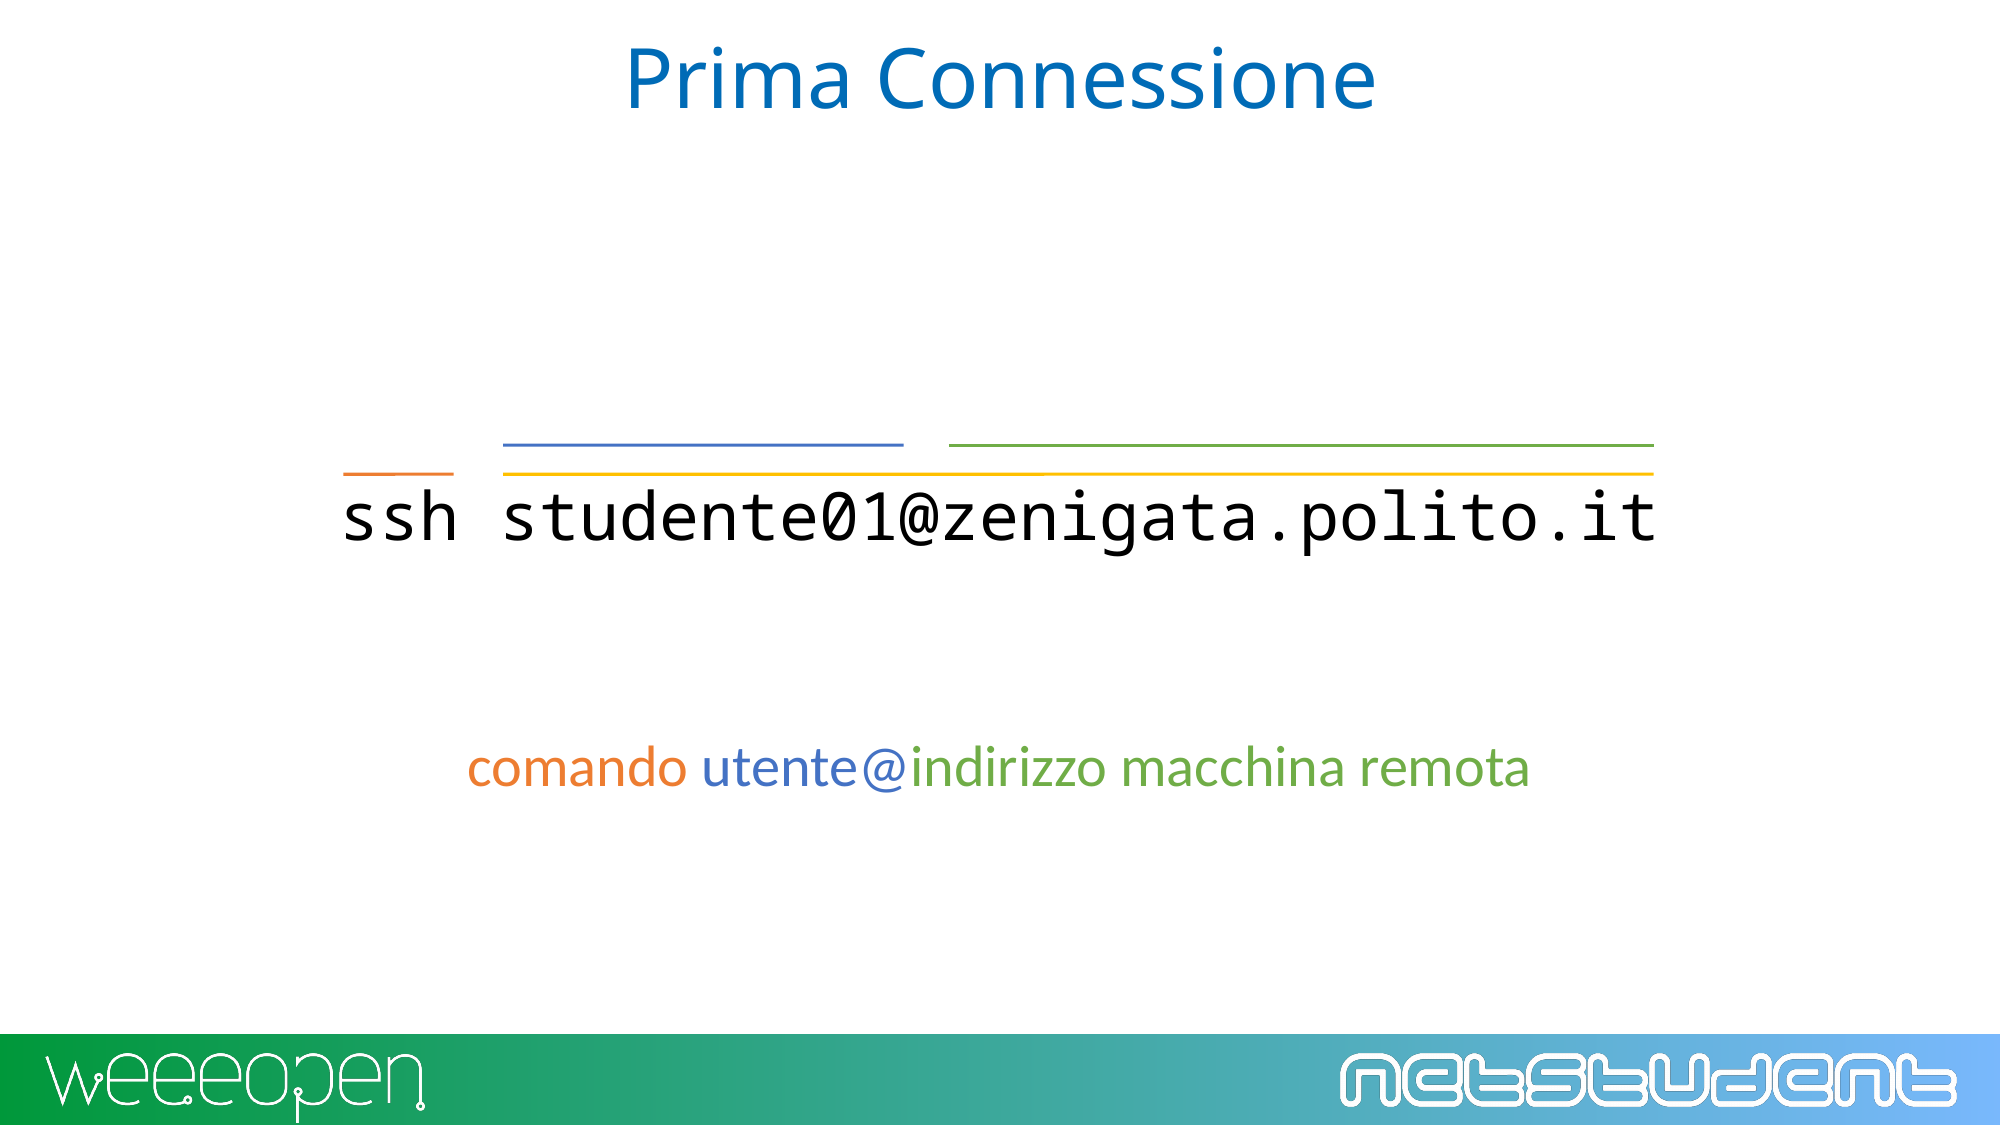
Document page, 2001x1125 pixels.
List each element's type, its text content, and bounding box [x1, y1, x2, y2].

picture [1340, 1053, 1957, 1107]
picture [45, 1053, 425, 1123]
text_box ssh studente01@zenigata.polito.it [325, 466, 1675, 562]
title Prima Connessione [43, 29, 1959, 136]
text_box comando utente@indirizzo macchina remota [452, 720, 1548, 806]
